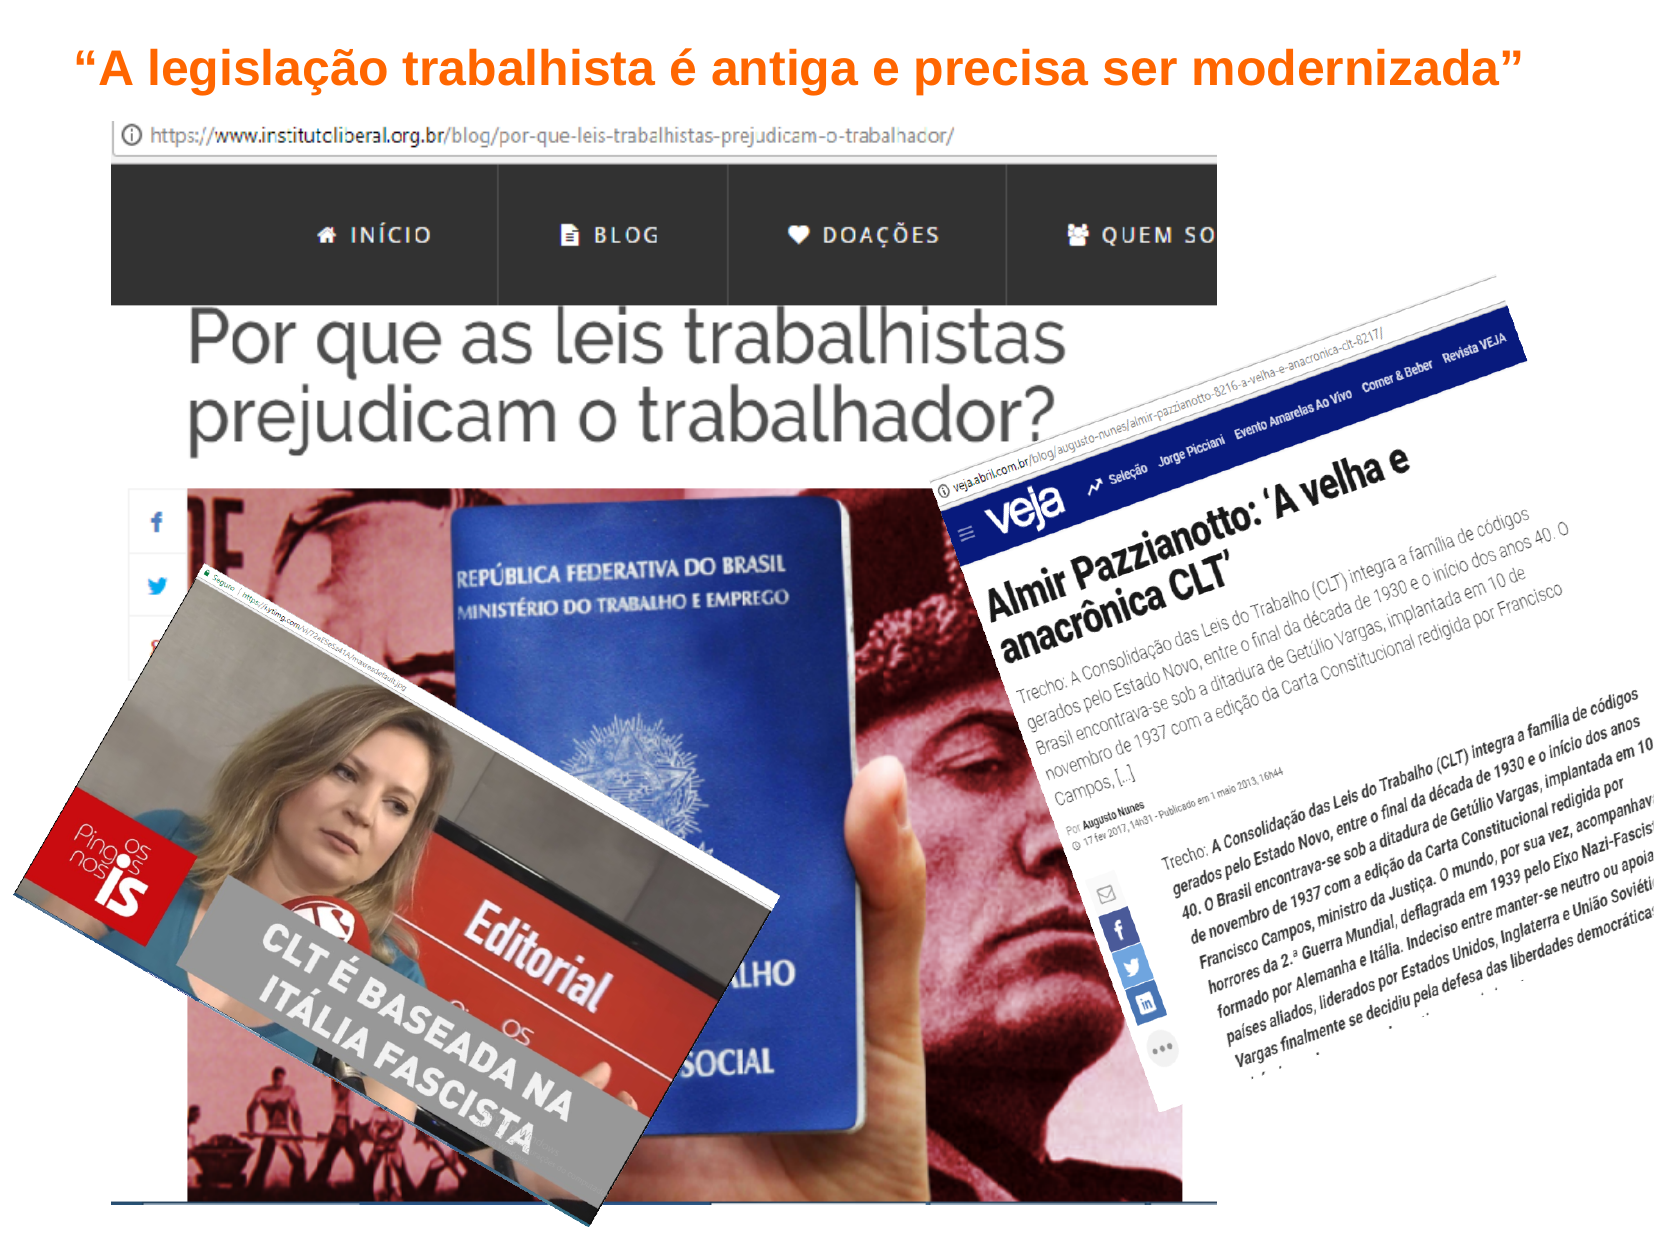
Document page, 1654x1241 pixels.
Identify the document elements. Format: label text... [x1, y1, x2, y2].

text_box “A legislação trabalhista é antiga e precisa ser modernizada” [59, 30, 1607, 103]
picture [12, 121, 1654, 1227]
